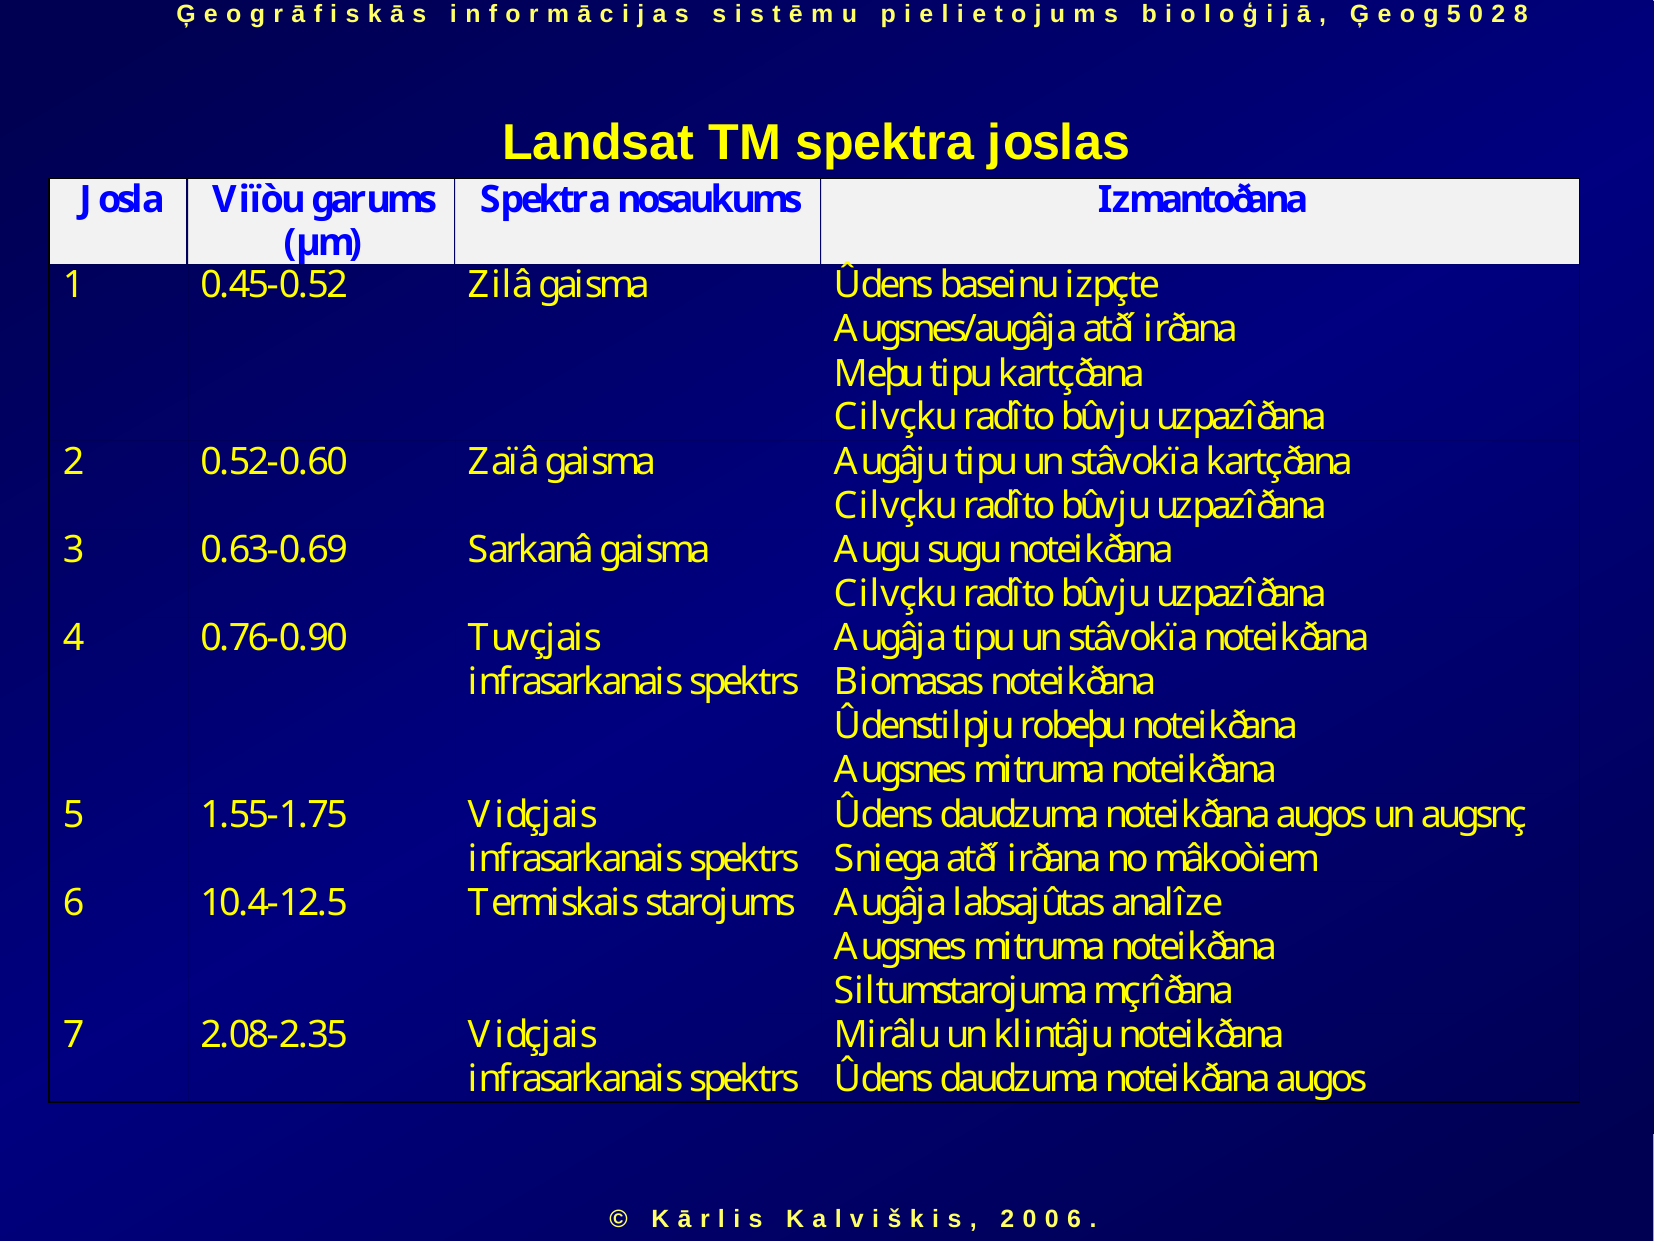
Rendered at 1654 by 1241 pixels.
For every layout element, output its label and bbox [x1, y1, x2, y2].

chart [48, 117, 1582, 1125]
